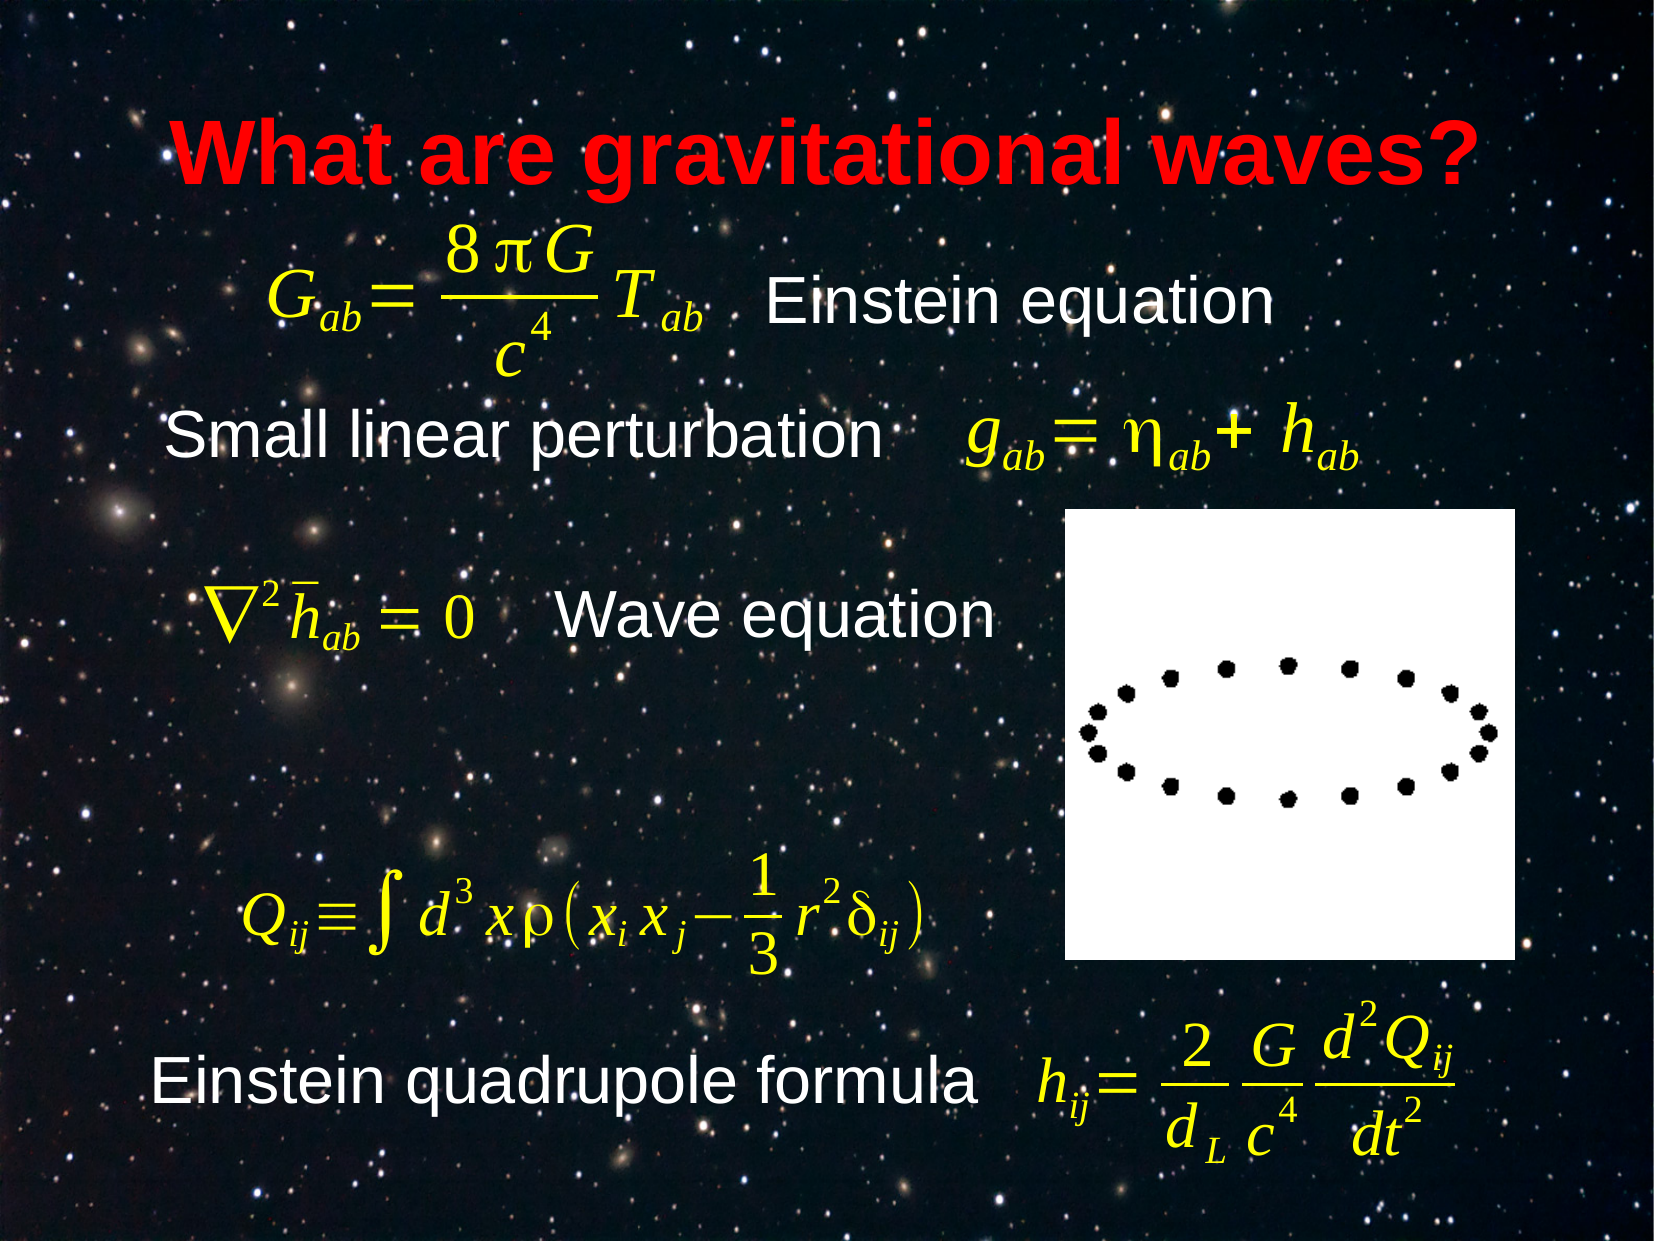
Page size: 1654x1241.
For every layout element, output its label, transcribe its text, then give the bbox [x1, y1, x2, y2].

title What are gravitational waves? [82, 49, 1571, 257]
chart [943, 390, 1380, 481]
chart [1020, 989, 1476, 1171]
chart [247, 210, 721, 390]
chart [225, 840, 941, 991]
text_box Wave equation [540, 570, 1036, 660]
text_box Einstein quadrupole formula [135, 1035, 1006, 1126]
picture [0, 0, 1654, 1241]
text_box Einstein equation [750, 255, 1351, 346]
chart [184, 570, 491, 661]
text_box Small linear perturbation [148, 390, 944, 480]
